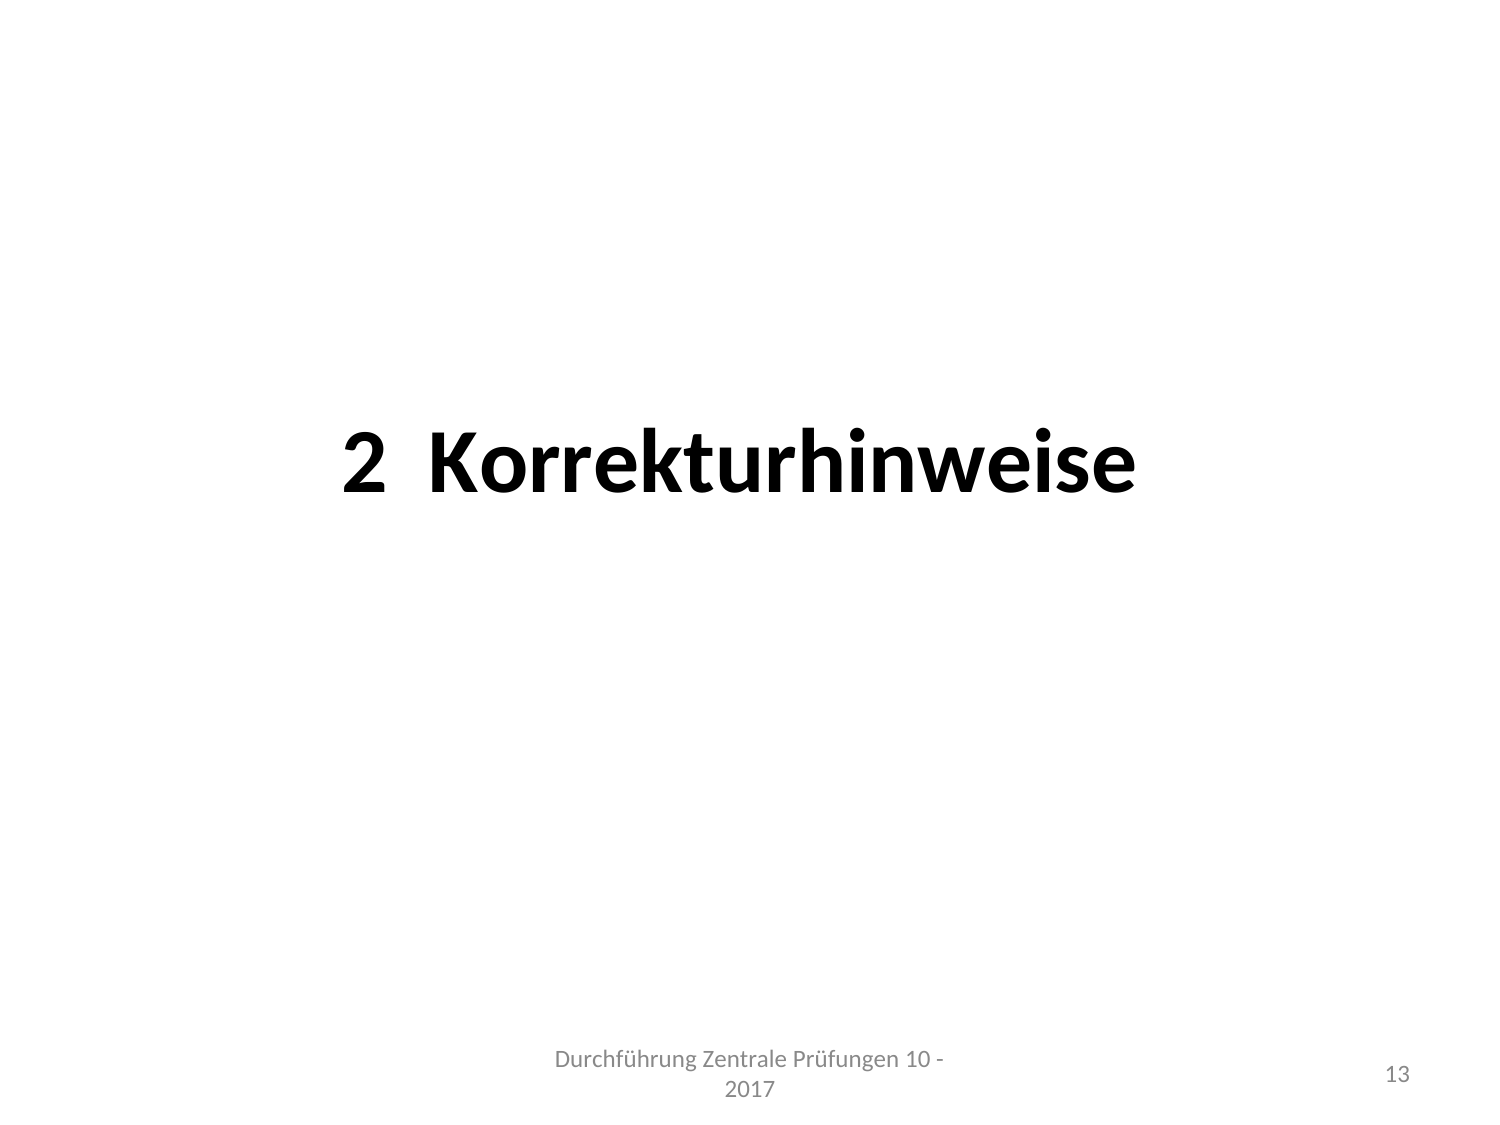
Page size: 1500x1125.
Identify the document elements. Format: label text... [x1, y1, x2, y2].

text_box <Foliennummer> [1074, 1042, 1426, 1103]
title 2 Korrekturhinweise [64, 361, 1415, 550]
text_box Durchführung Zentrale Prüfungen 10 - 2017 [512, 1042, 988, 1103]
